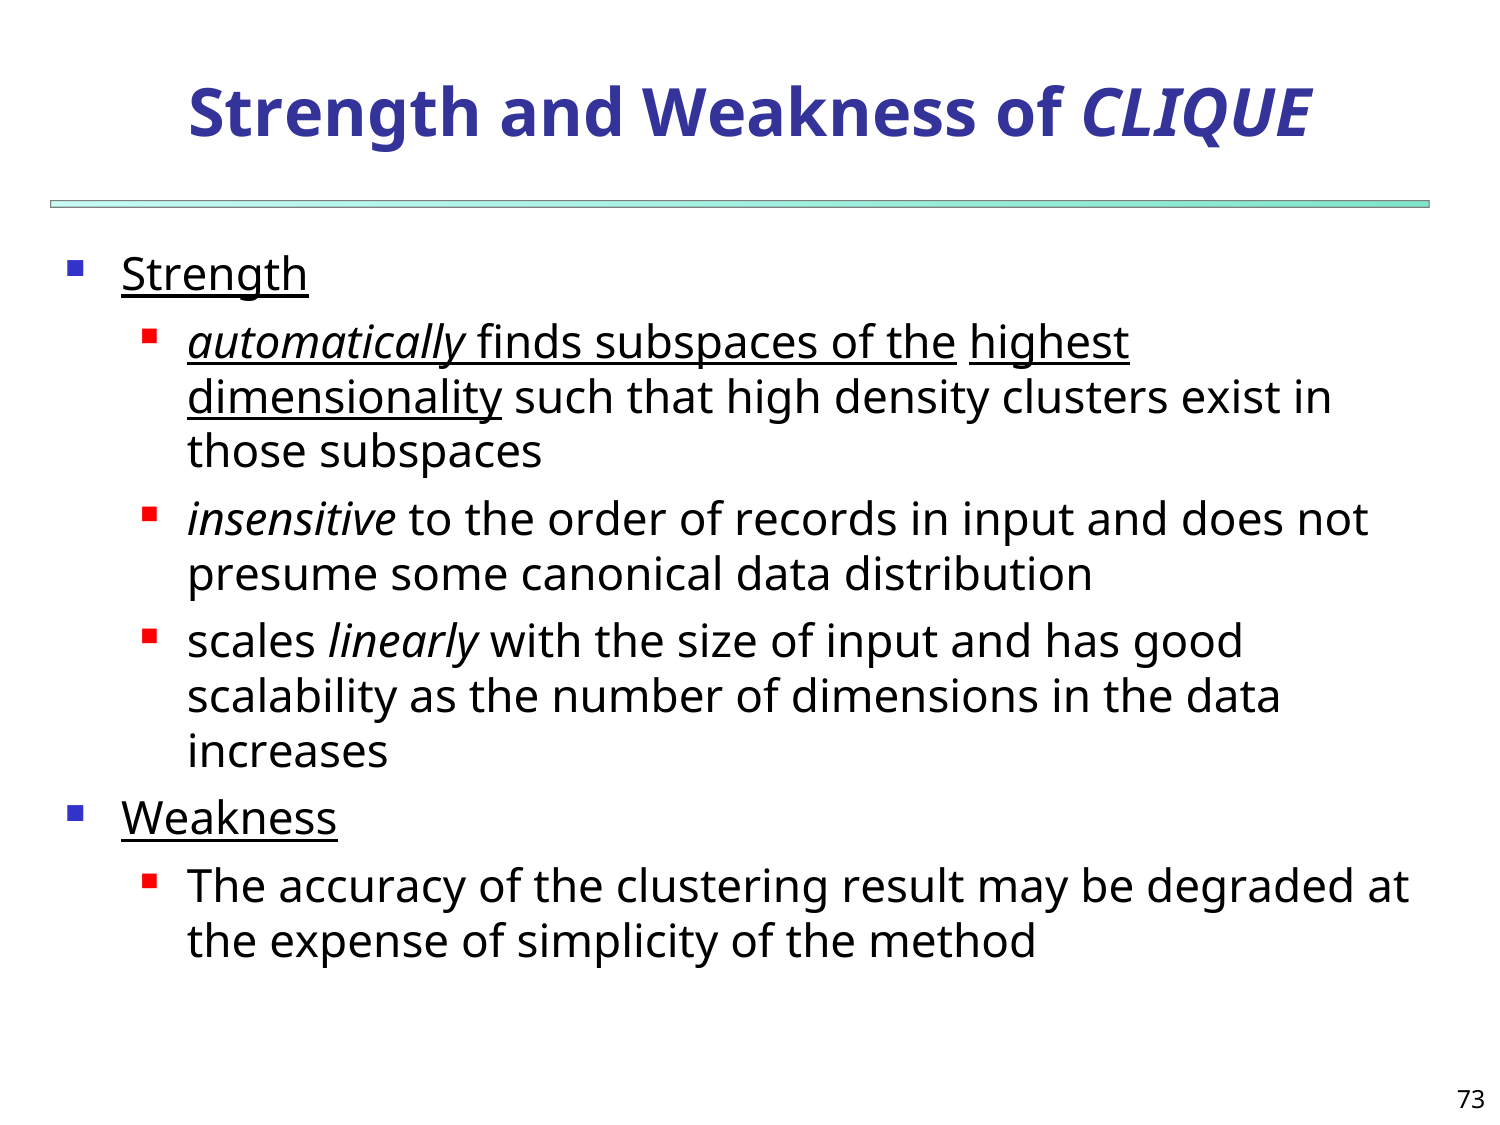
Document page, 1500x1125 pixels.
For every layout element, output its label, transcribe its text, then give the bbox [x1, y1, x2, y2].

list Strength automatically finds subspaces of the highest dimensionality such that high density clusters exist in those subspaces insensitive to the order of records in input and does not presume some canonical data distribution scales linearly with the size of input and has good scalability as the number of dimensions in the data increases Weakness The accuracy of the clustering result may be degraded at the expense of simplicity of the method [49, 237, 1438, 1051]
title Strength and Weakness of CLIQUE [0, 49, 1500, 157]
text_box <number> [1187, 1062, 1500, 1125]
